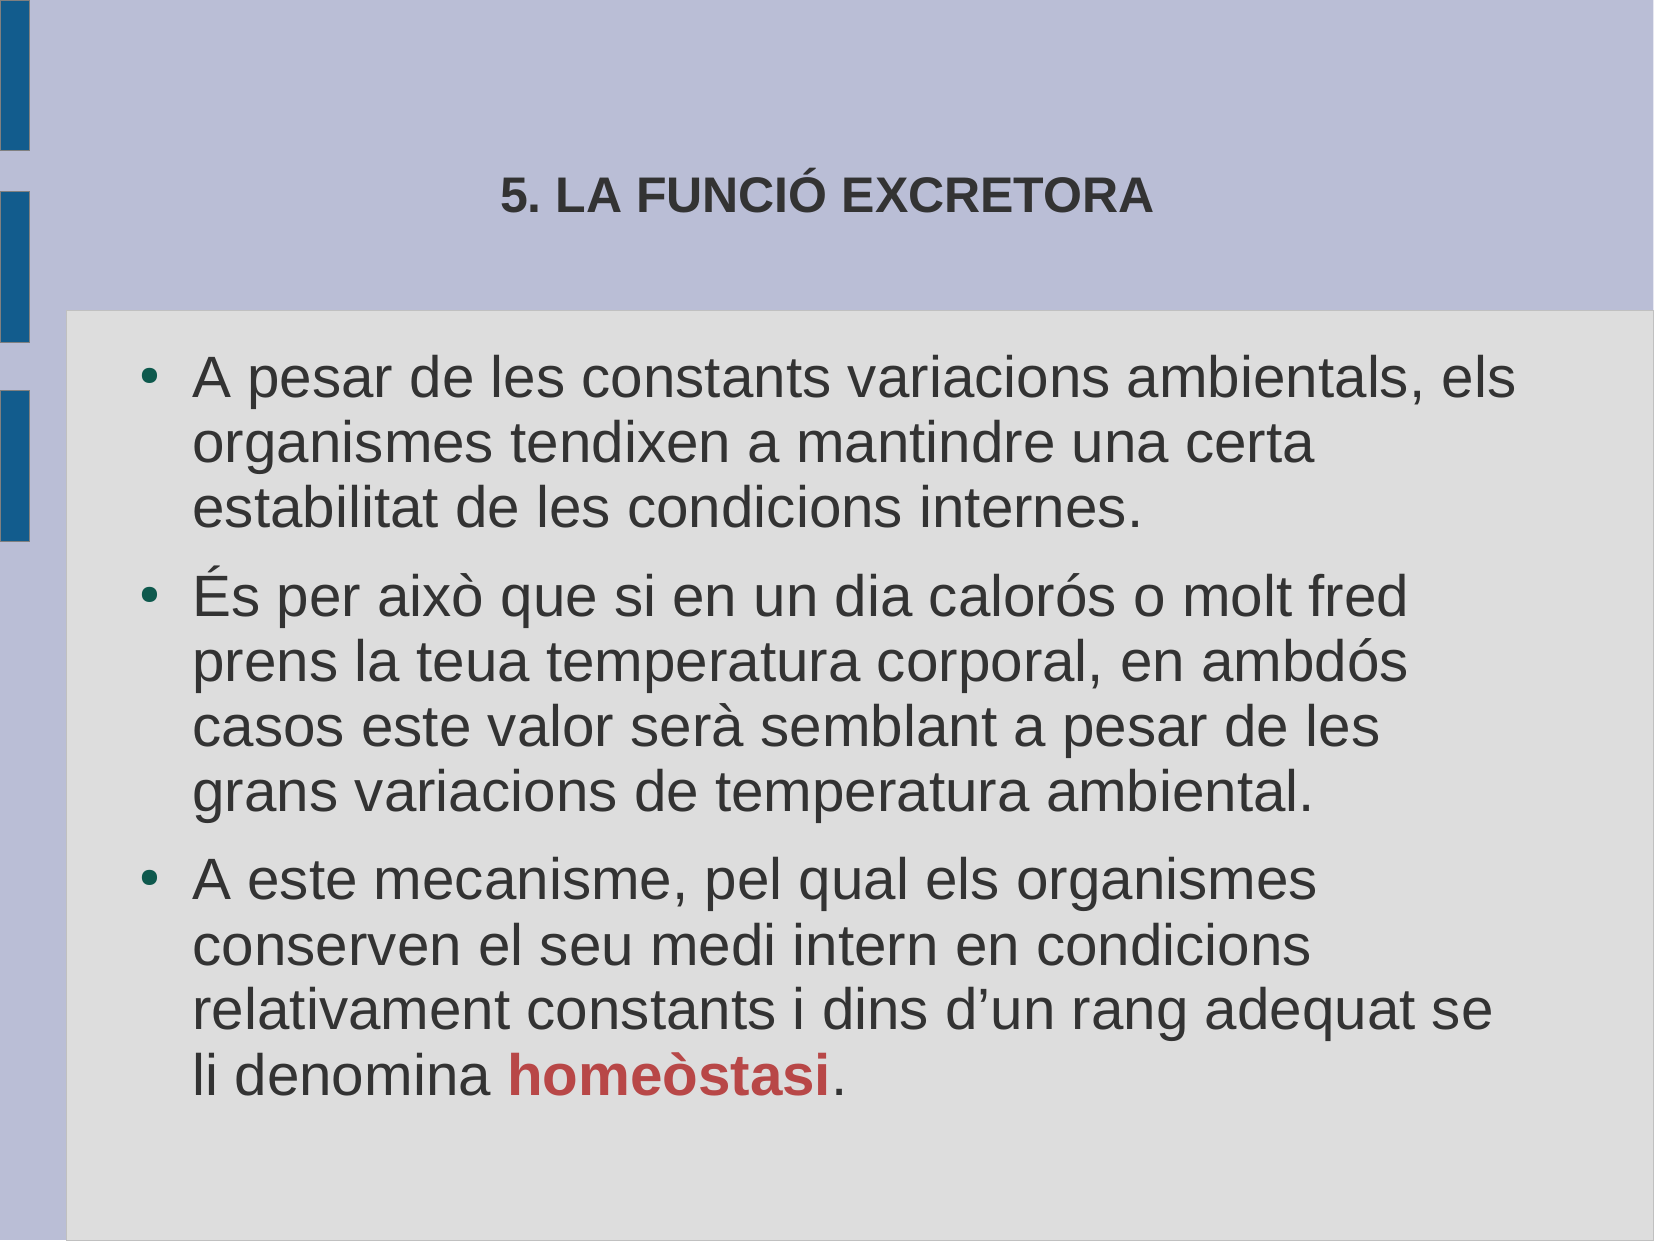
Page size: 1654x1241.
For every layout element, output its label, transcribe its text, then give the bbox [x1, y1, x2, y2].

list A pesar de les constants variacions ambientals, els organismes tendixen a mantindre una certa estabilitat de les condicions internes. És per això que si en un dia calorós o molt fred prens la teua temperatura corporal, en ambdós casos este valor serà semblant a pesar de les grans variacions de temperatura ambiental. A este mecanisme, pel qual els organismes conserven el seu medi intern en condicions relativament constants i dins d’un rang adequat se li denomina homeòstasi. [121, 344, 1534, 1127]
title 5. LA FUNCIÓ EXCRETORA [121, 91, 1534, 299]
